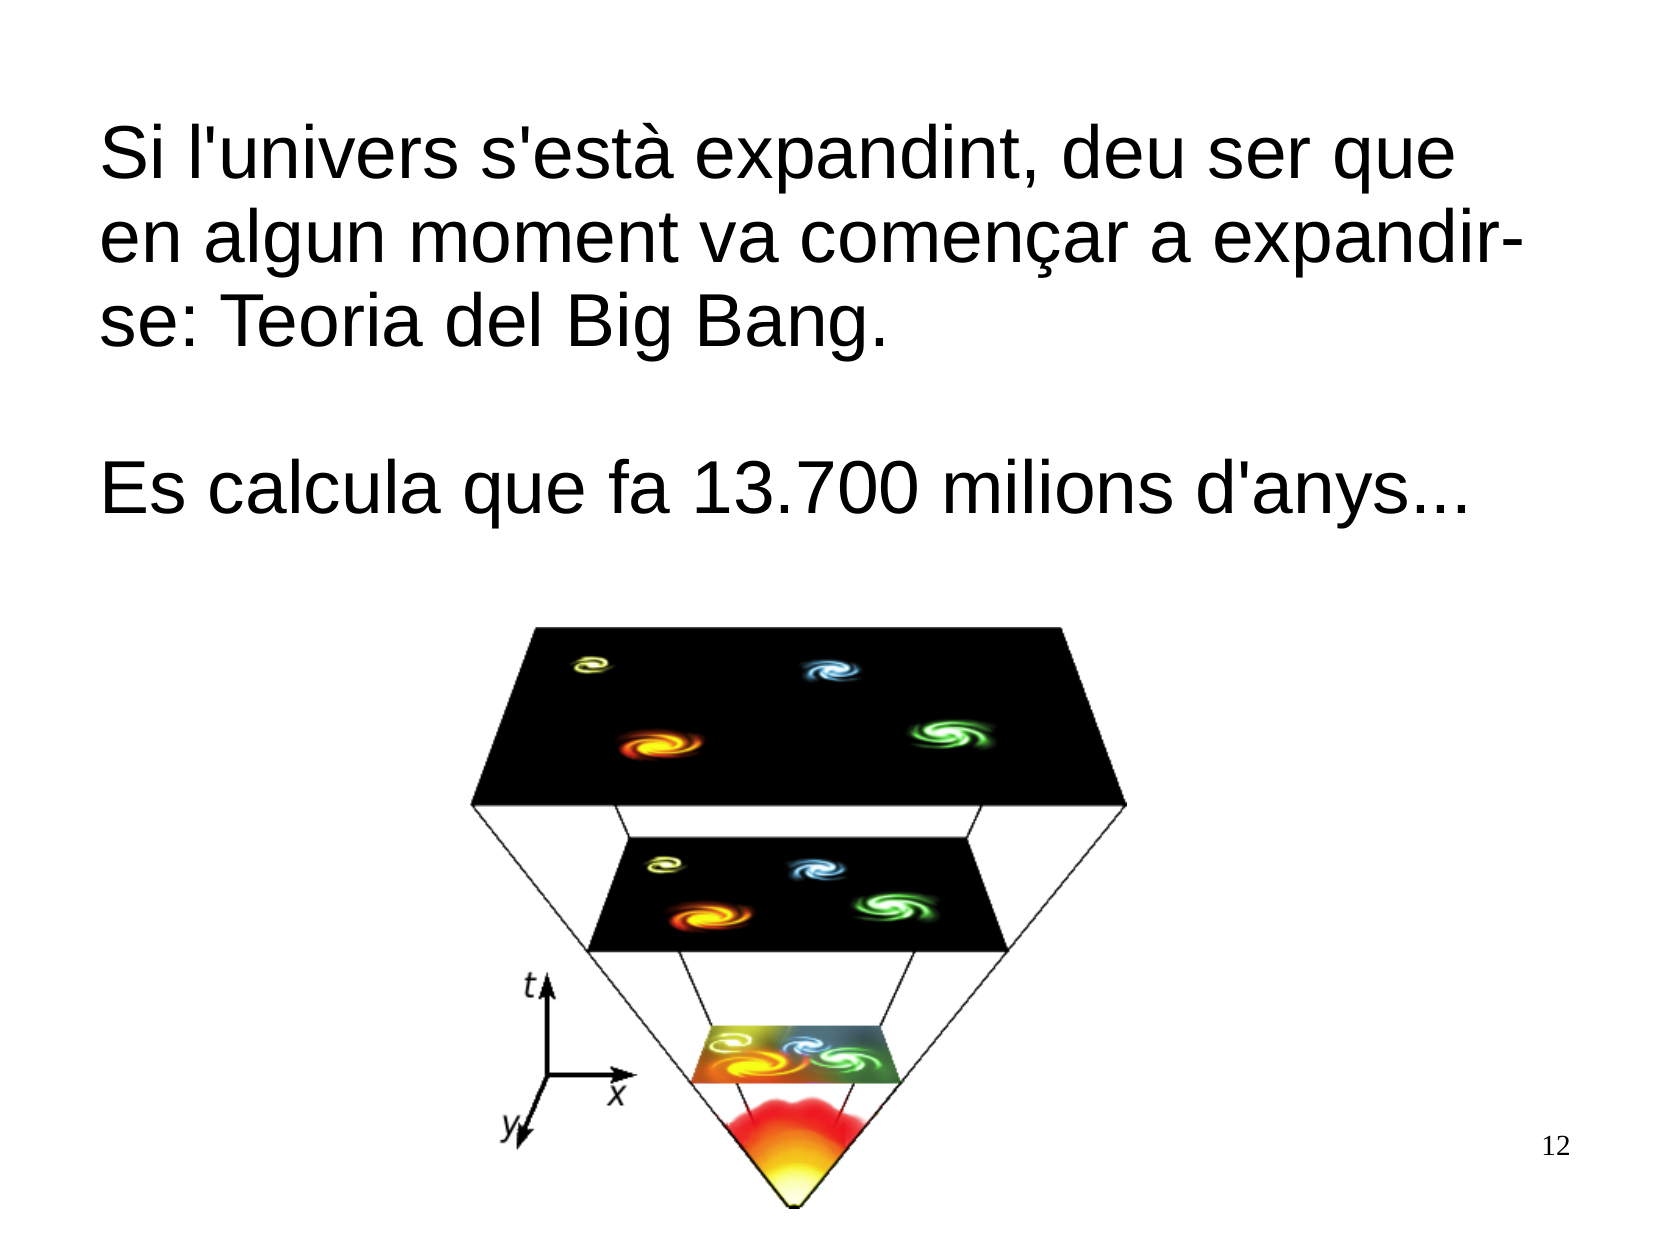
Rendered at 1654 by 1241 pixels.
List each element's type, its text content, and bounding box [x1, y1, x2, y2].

picture [470, 627, 1127, 1209]
text_box Si l'univers s'està expandint, deu ser que en algun moment va començar a expandir-se: Teoria del Big Bang. Es calcula que fa 13.700 milions d'anys... [85, 102, 1563, 538]
